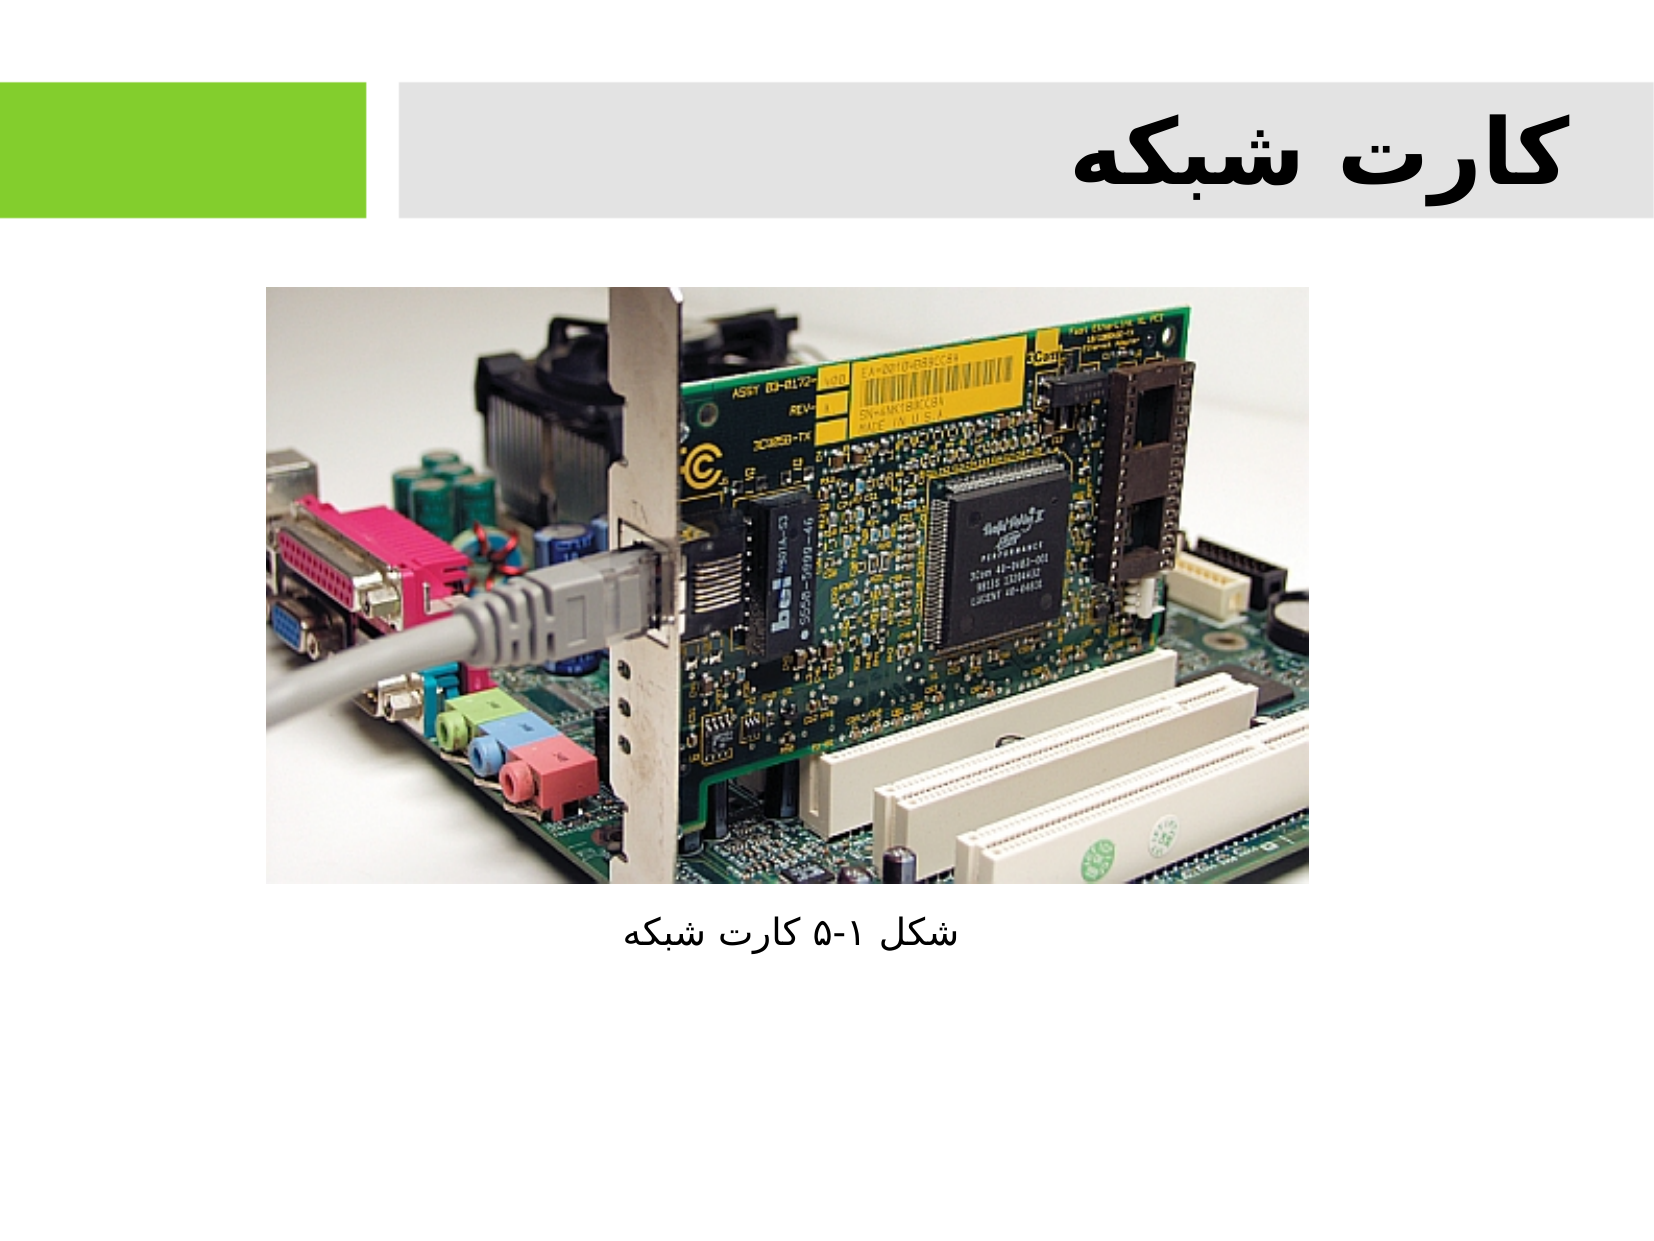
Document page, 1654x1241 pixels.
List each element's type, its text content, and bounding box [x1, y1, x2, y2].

picture [0, 0, 1654, 1241]
title کارت شبکه [82, 49, 1571, 257]
text_box شکل ۱-۵ کارت شبکه [428, 900, 1167, 961]
